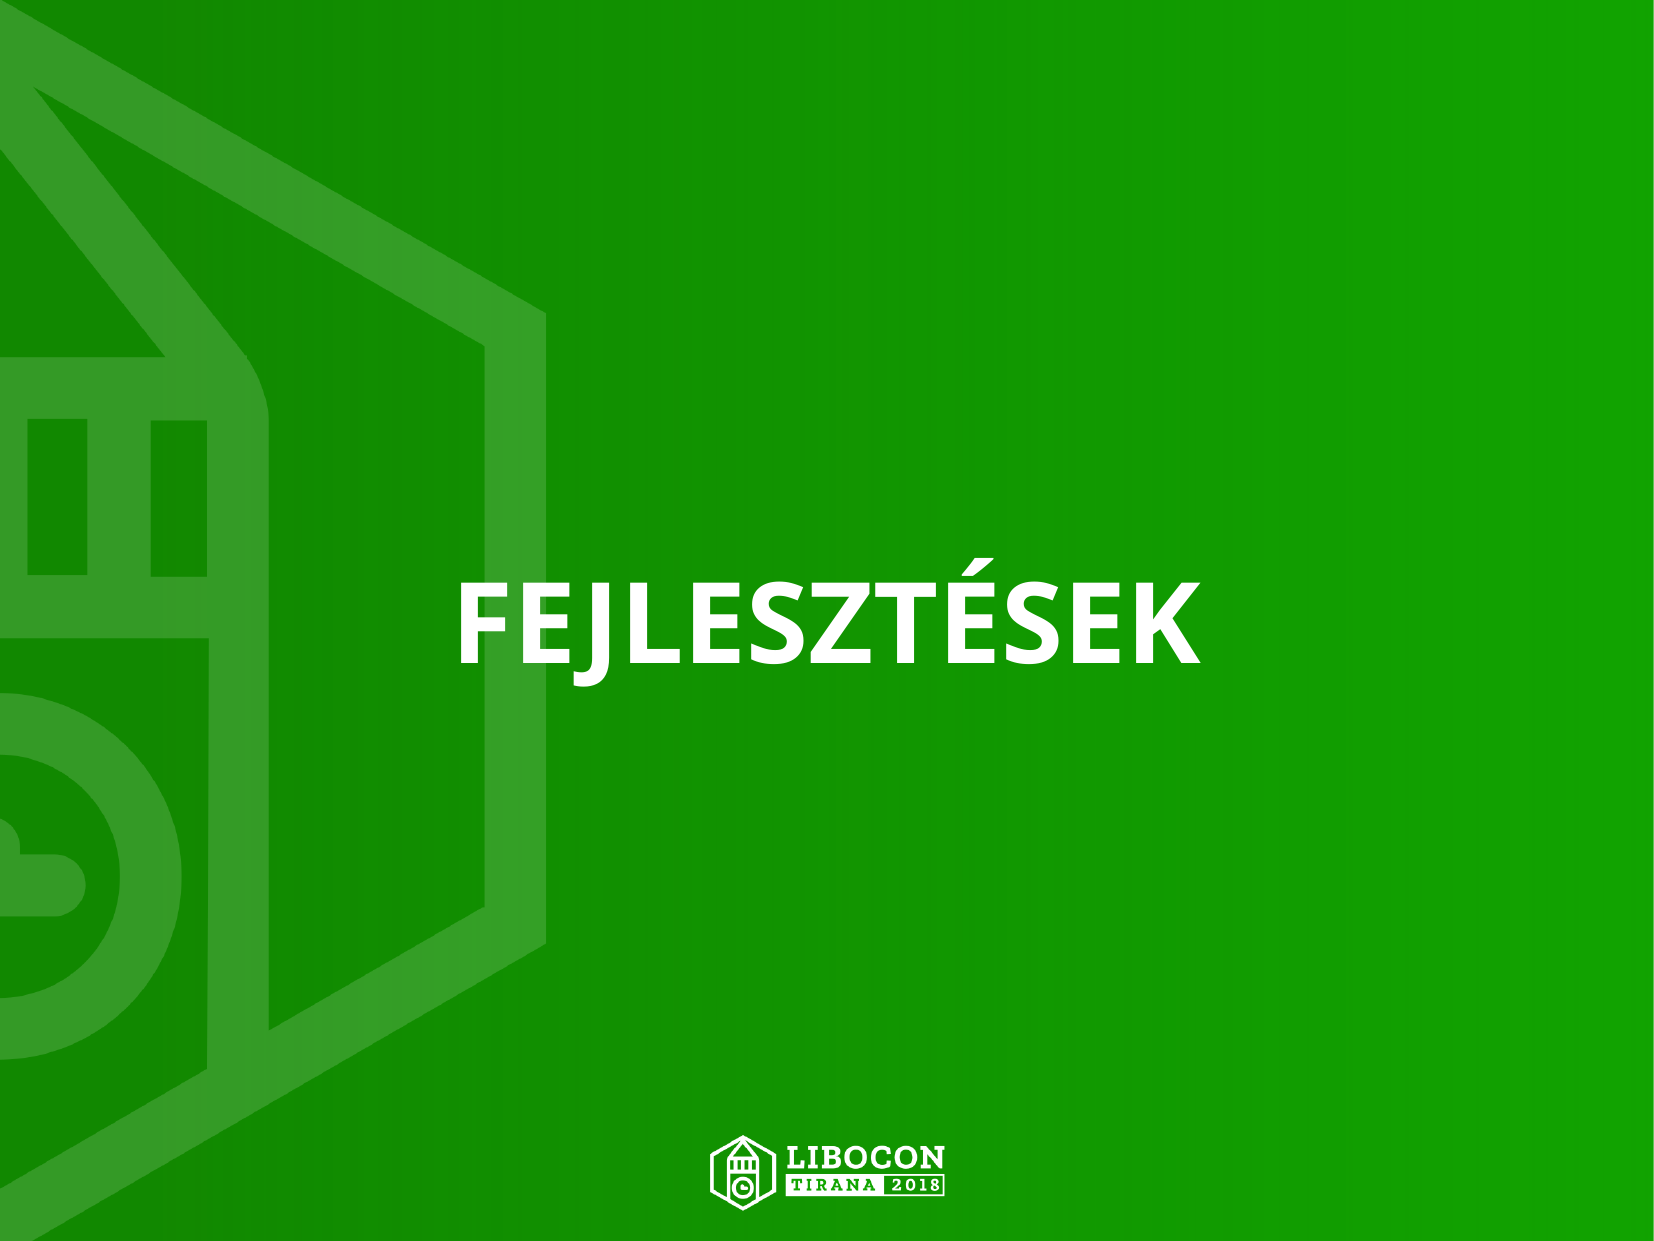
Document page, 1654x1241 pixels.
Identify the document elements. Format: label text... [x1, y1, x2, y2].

picture [0, 0, 1654, 1241]
title FEJLESZTÉSEK [82, 516, 1571, 724]
